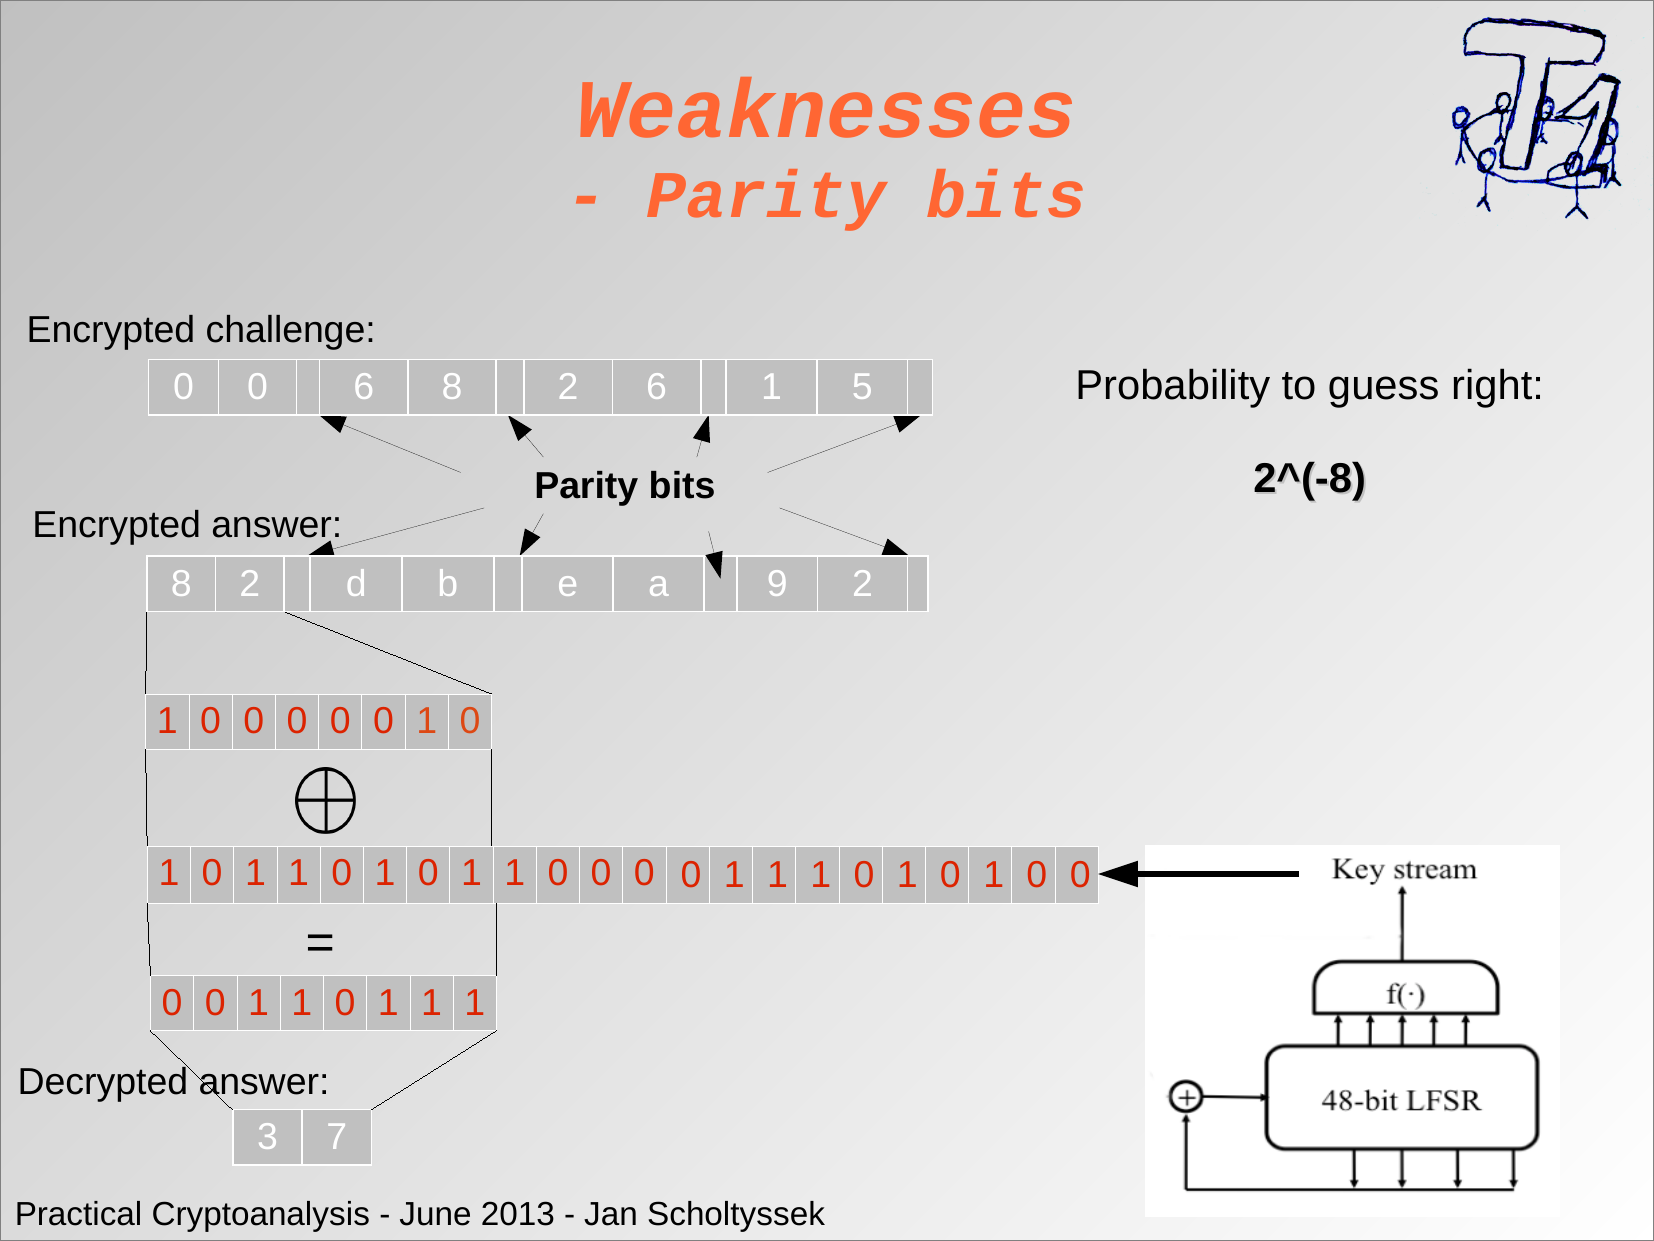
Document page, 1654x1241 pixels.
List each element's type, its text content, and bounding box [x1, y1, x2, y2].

table_header 1 [406, 695, 448, 749]
table_header 1 [727, 360, 816, 414]
table_header a [614, 557, 703, 611]
table_header 0 [580, 847, 622, 903]
picture [295, 767, 356, 834]
table_header 6 [613, 360, 700, 414]
table_header 6 [320, 360, 407, 414]
table_header 1 [148, 847, 190, 903]
text_box [0, 0, 1654, 1241]
table_header 1 [494, 847, 536, 903]
table_header 0 [324, 976, 366, 1030]
table_header 1 [364, 847, 406, 903]
table_header 9 [738, 557, 817, 611]
picture [1417, 0, 1654, 231]
table_header 2 [525, 360, 612, 414]
table_header [285, 557, 309, 611]
table_header [495, 557, 521, 611]
text_box = [290, 906, 350, 978]
table_header 0 [319, 695, 361, 749]
table_header 1 [450, 847, 493, 903]
table_header 2 [216, 557, 283, 611]
table_header b [403, 557, 493, 611]
text_box Probability to guess right: 2^(-8) [1060, 354, 1560, 509]
text_box Parity bits [519, 457, 731, 514]
table_header 1 [969, 847, 1011, 903]
table_header e [523, 557, 612, 611]
table_header 0 [623, 847, 666, 903]
table_header 7 [303, 1110, 371, 1164]
table_header 1 [796, 847, 839, 903]
table_header 0 [191, 847, 233, 903]
table_header [908, 557, 927, 611]
text_box Encrypted challenge: [11, 301, 391, 359]
table_header 1 [883, 847, 925, 903]
table_header 0 [194, 976, 237, 1030]
table_header 0 [537, 847, 579, 903]
table_header 0 [233, 695, 275, 749]
table_header 0 [449, 695, 491, 749]
table_header 0 [362, 695, 405, 749]
table_header d [311, 557, 401, 611]
table_header 0 [1012, 847, 1055, 903]
table_header 0 [149, 360, 218, 414]
table_header 0 [219, 360, 296, 414]
text_box Encrypted answer: [17, 496, 358, 553]
table_header 5 [818, 360, 907, 414]
table_header 1 [238, 976, 280, 1030]
table_header 0 [151, 976, 193, 1030]
table_header 1 [234, 847, 277, 903]
table_header 8 [409, 360, 495, 414]
table_header [908, 360, 932, 414]
table_header 1 [411, 976, 453, 1030]
picture [1145, 845, 1560, 1217]
table_header [497, 360, 523, 414]
table_header 3 [234, 1111, 301, 1164]
table_header 0 [190, 695, 232, 749]
title Weaknesses - Parity bits [82, 49, 1571, 257]
table_header 0 [276, 695, 318, 749]
table_header 0 [926, 847, 968, 903]
table_header 0 [667, 847, 709, 903]
table_header 1 [367, 976, 410, 1030]
table_header 1 [278, 847, 320, 903]
table_header 8 [148, 557, 215, 611]
table_header 0 [407, 847, 449, 903]
table_header 0 [840, 847, 882, 903]
table_header [297, 360, 319, 414]
text_box Decrypted answer: [2, 1053, 345, 1111]
table_header 1 [753, 847, 795, 903]
table_header [705, 557, 736, 611]
table_header [702, 360, 725, 414]
table_header 1 [281, 976, 323, 1030]
table_header 2 [818, 557, 907, 611]
text_box Practical Cryptoanalysis - June 2013 - Jan Scholtyssek [0, 1188, 842, 1241]
table_header 1 [146, 695, 189, 749]
table_header 0 [1056, 847, 1098, 903]
table_header 1 [454, 976, 496, 1030]
table_header 1 [710, 847, 752, 903]
table_header 0 [321, 847, 363, 903]
